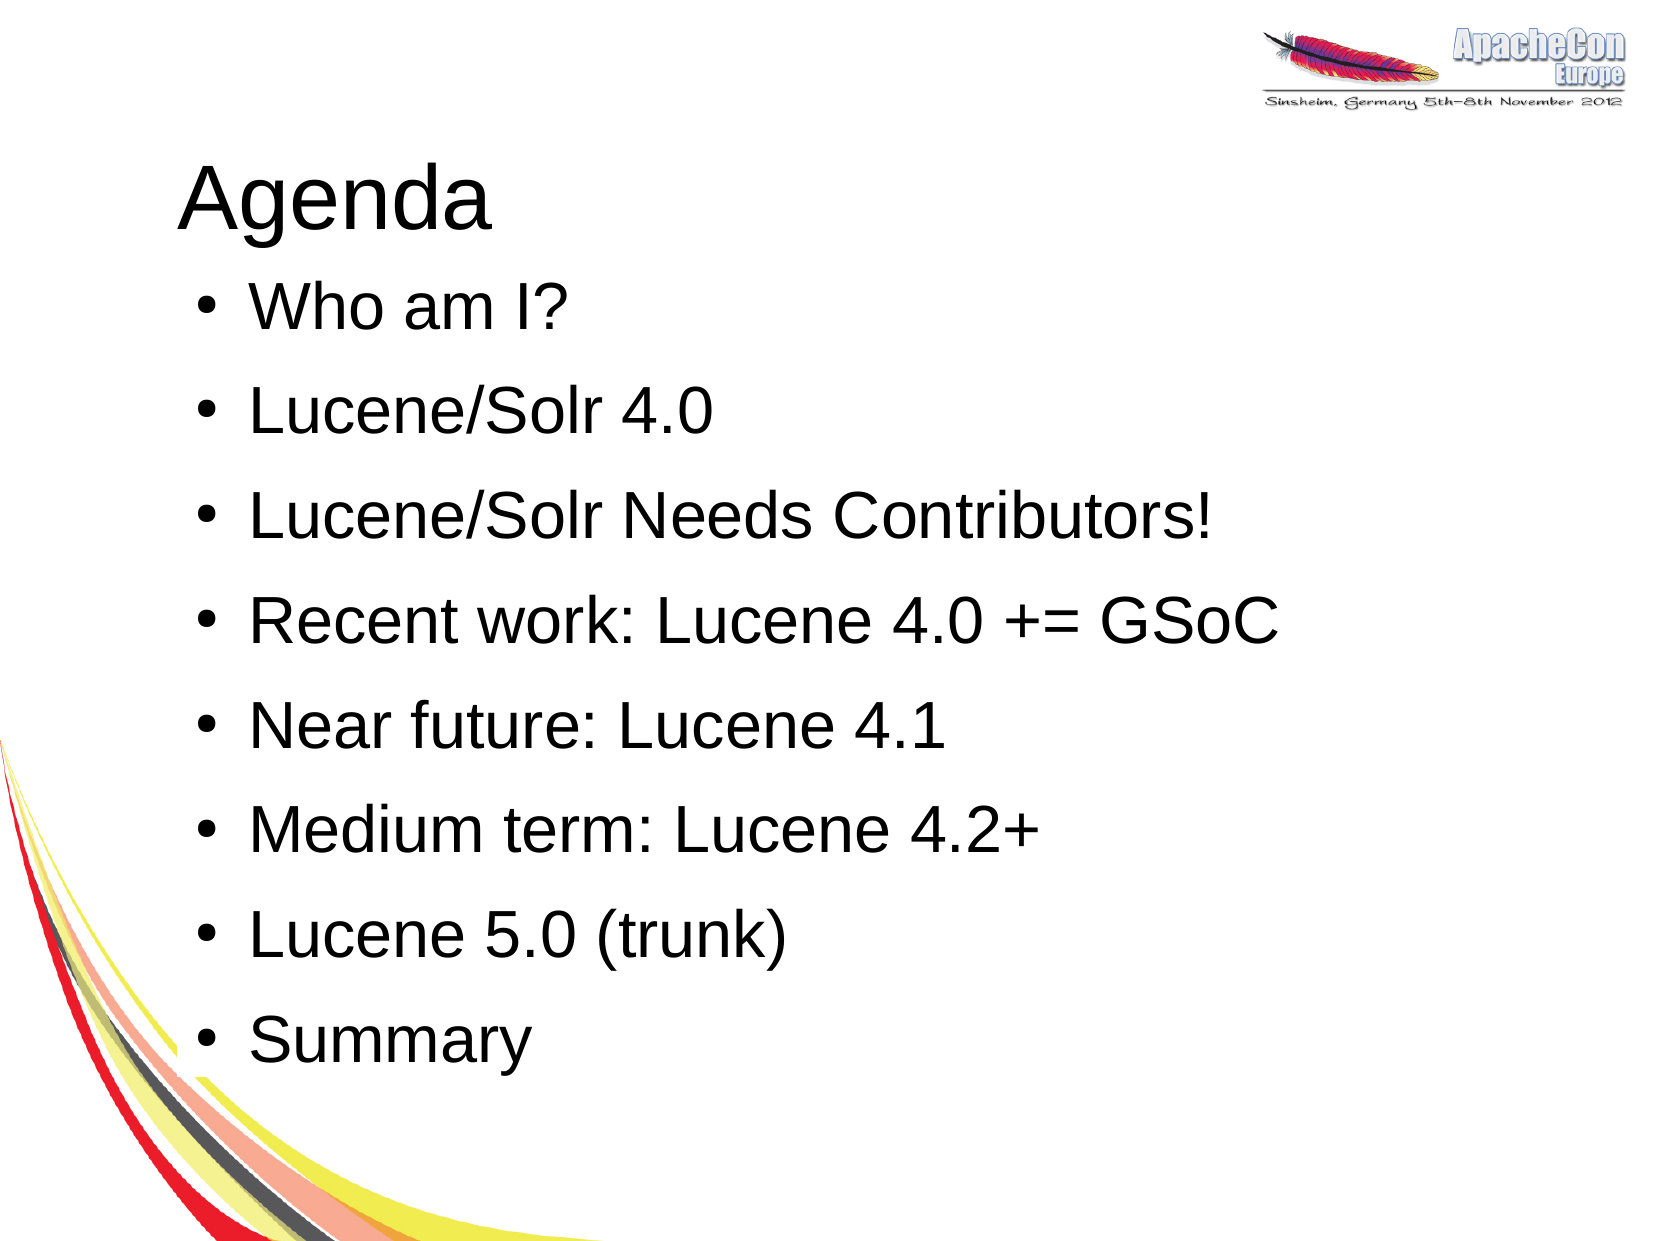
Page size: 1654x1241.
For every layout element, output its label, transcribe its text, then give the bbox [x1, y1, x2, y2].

picture [0, 0, 1654, 1241]
list Who am I? Lucene/Solr 4.0 Lucene/Solr Needs Contributors! Recent work: Lucene 4.0 += GSoC Near future: Lucene 4.1 Medium term: Lucene 4.2+ Lucene 5.0 (trunk) Summary [177, 268, 1536, 1075]
title Agenda [177, 146, 1536, 250]
